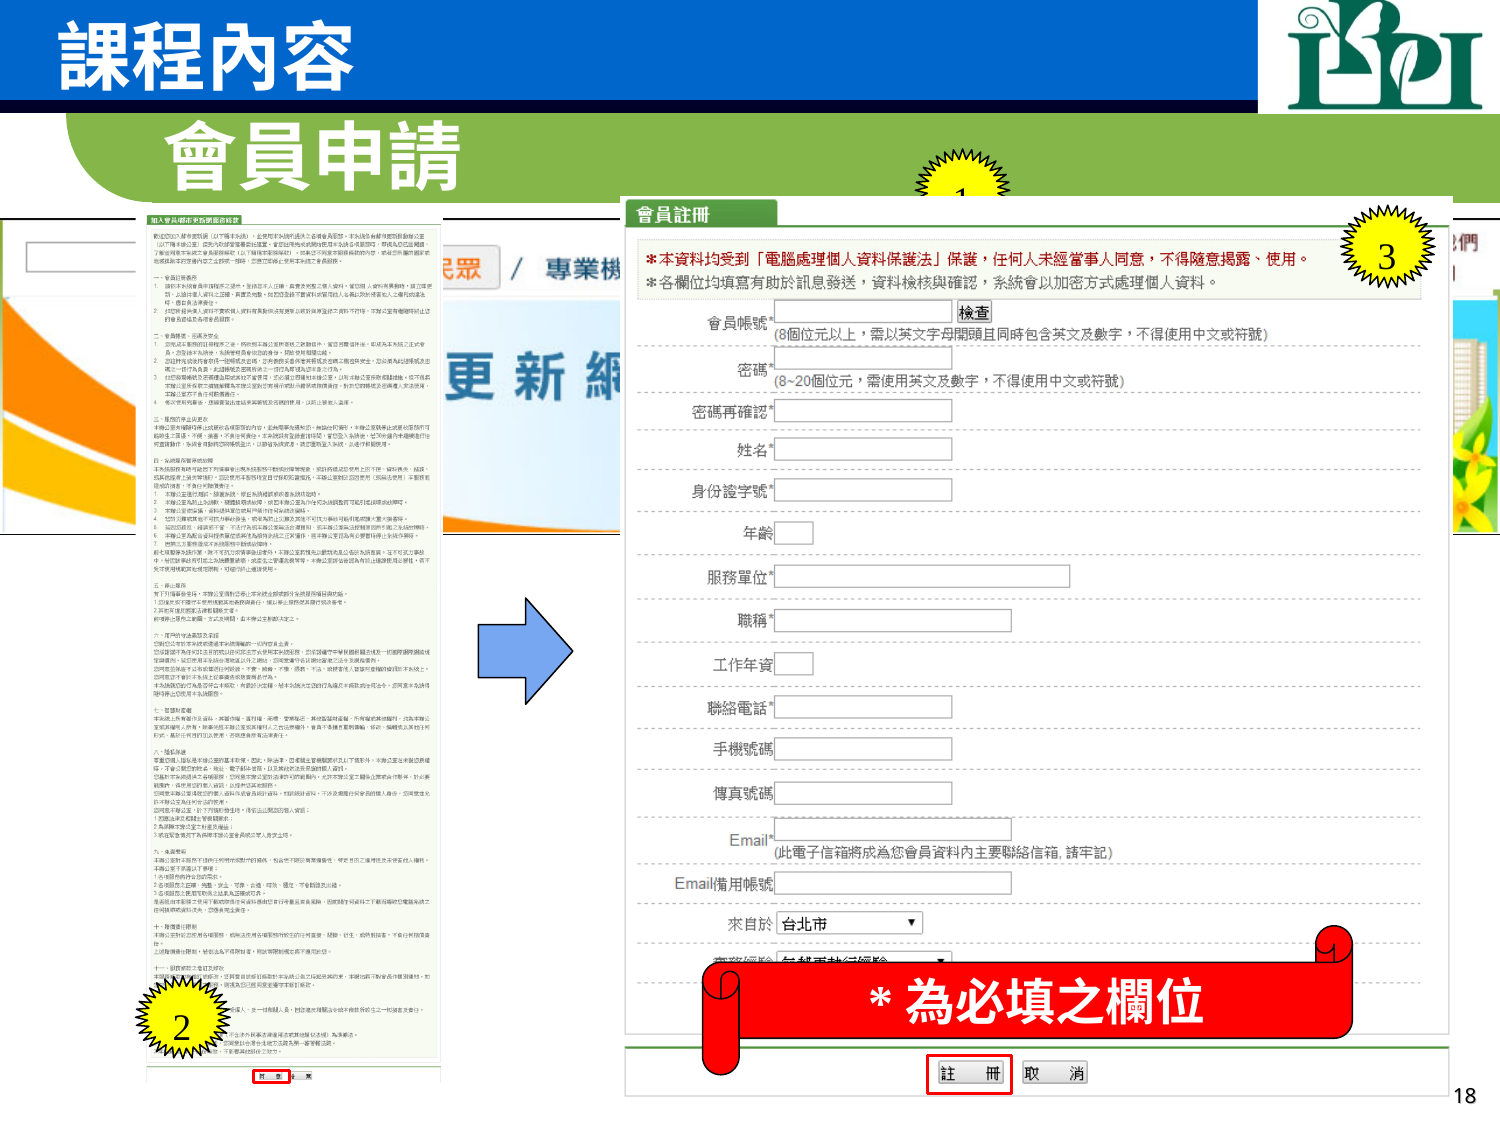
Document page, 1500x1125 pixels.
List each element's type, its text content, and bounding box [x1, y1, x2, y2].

picture [0, 196, 1500, 1099]
title 會員申請 [147, 101, 1436, 202]
text_box 課程內容 [41, 1, 1329, 102]
text_box [478, 597, 573, 705]
text_box *為必填之欄位 [702, 925, 1353, 1075]
text_box 2 [135, 975, 231, 1059]
picture [255, 1072, 288, 1081]
text_box [1399, 1074, 1500, 1125]
text_box 3 [1340, 205, 1436, 288]
